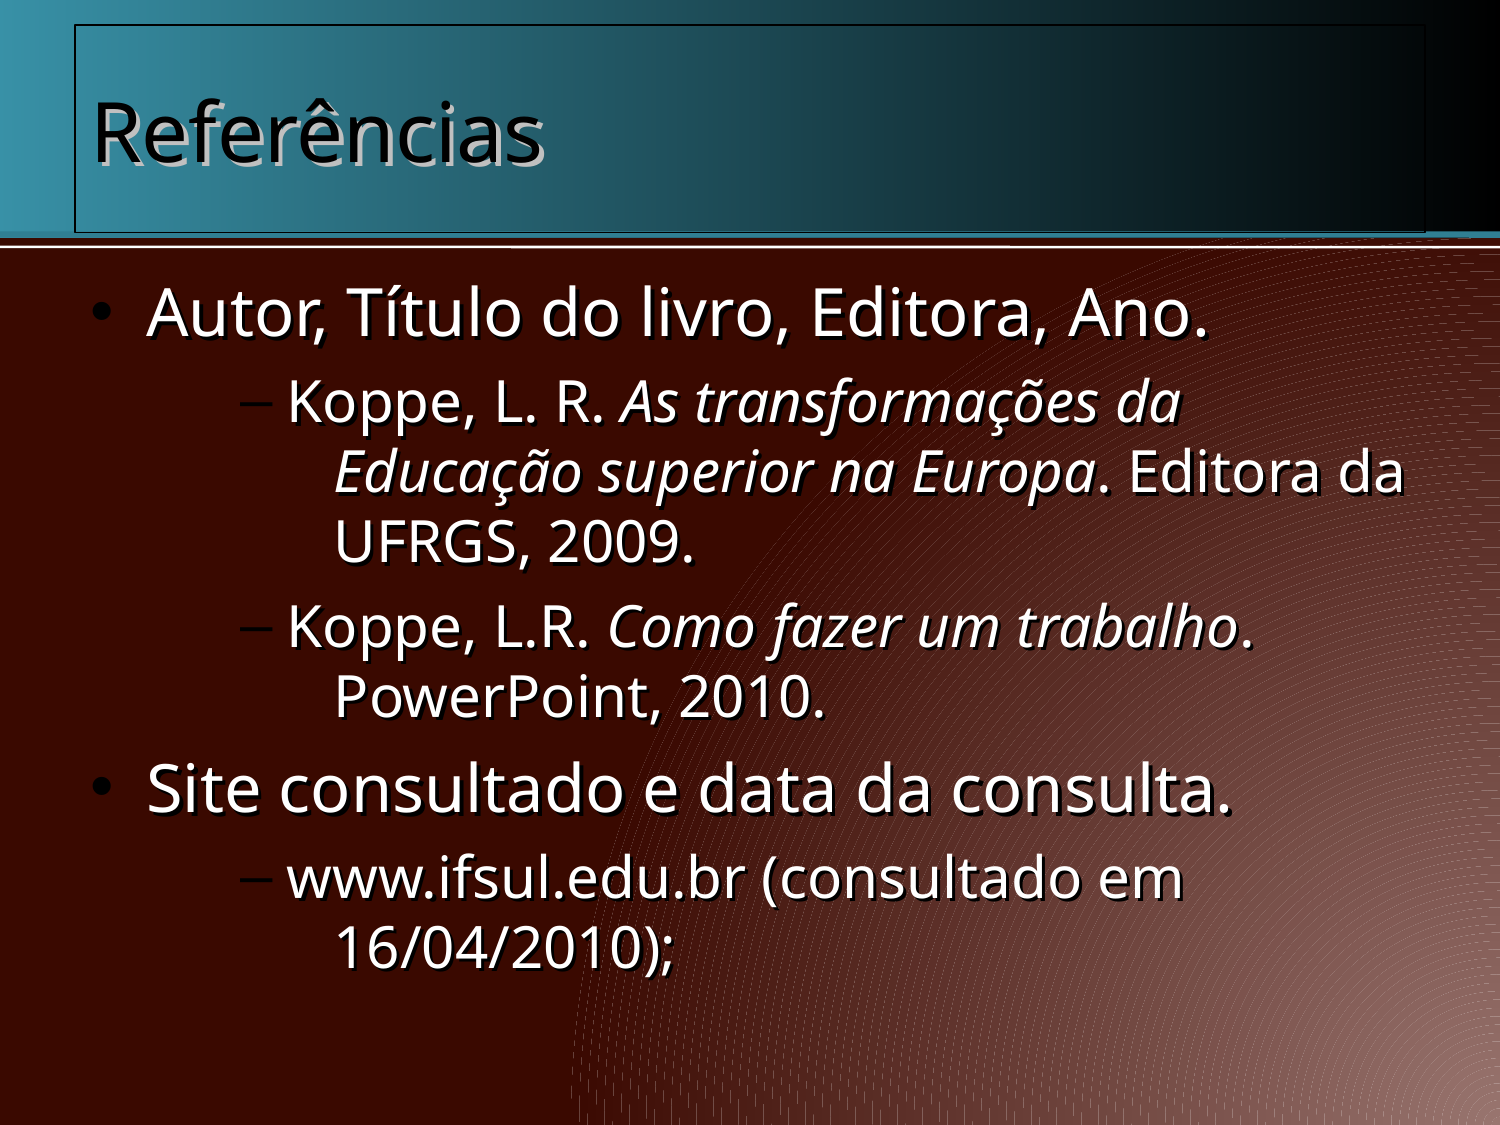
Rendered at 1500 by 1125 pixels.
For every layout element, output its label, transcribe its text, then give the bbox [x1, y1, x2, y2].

title Referências [75, 24, 1426, 233]
list Autor, Título do livro, Editora, Ano. Koppe, L. R. As transformações da Educação superior na Europa. Editora da UFRGS, 2009. Koppe, L.R. Como fazer um trabalho. PowerPoint, 2010. Site consultado e data da consulta. www.ifsul.edu.br (consultado em 16/04/2010); [75, 262, 1426, 1005]
